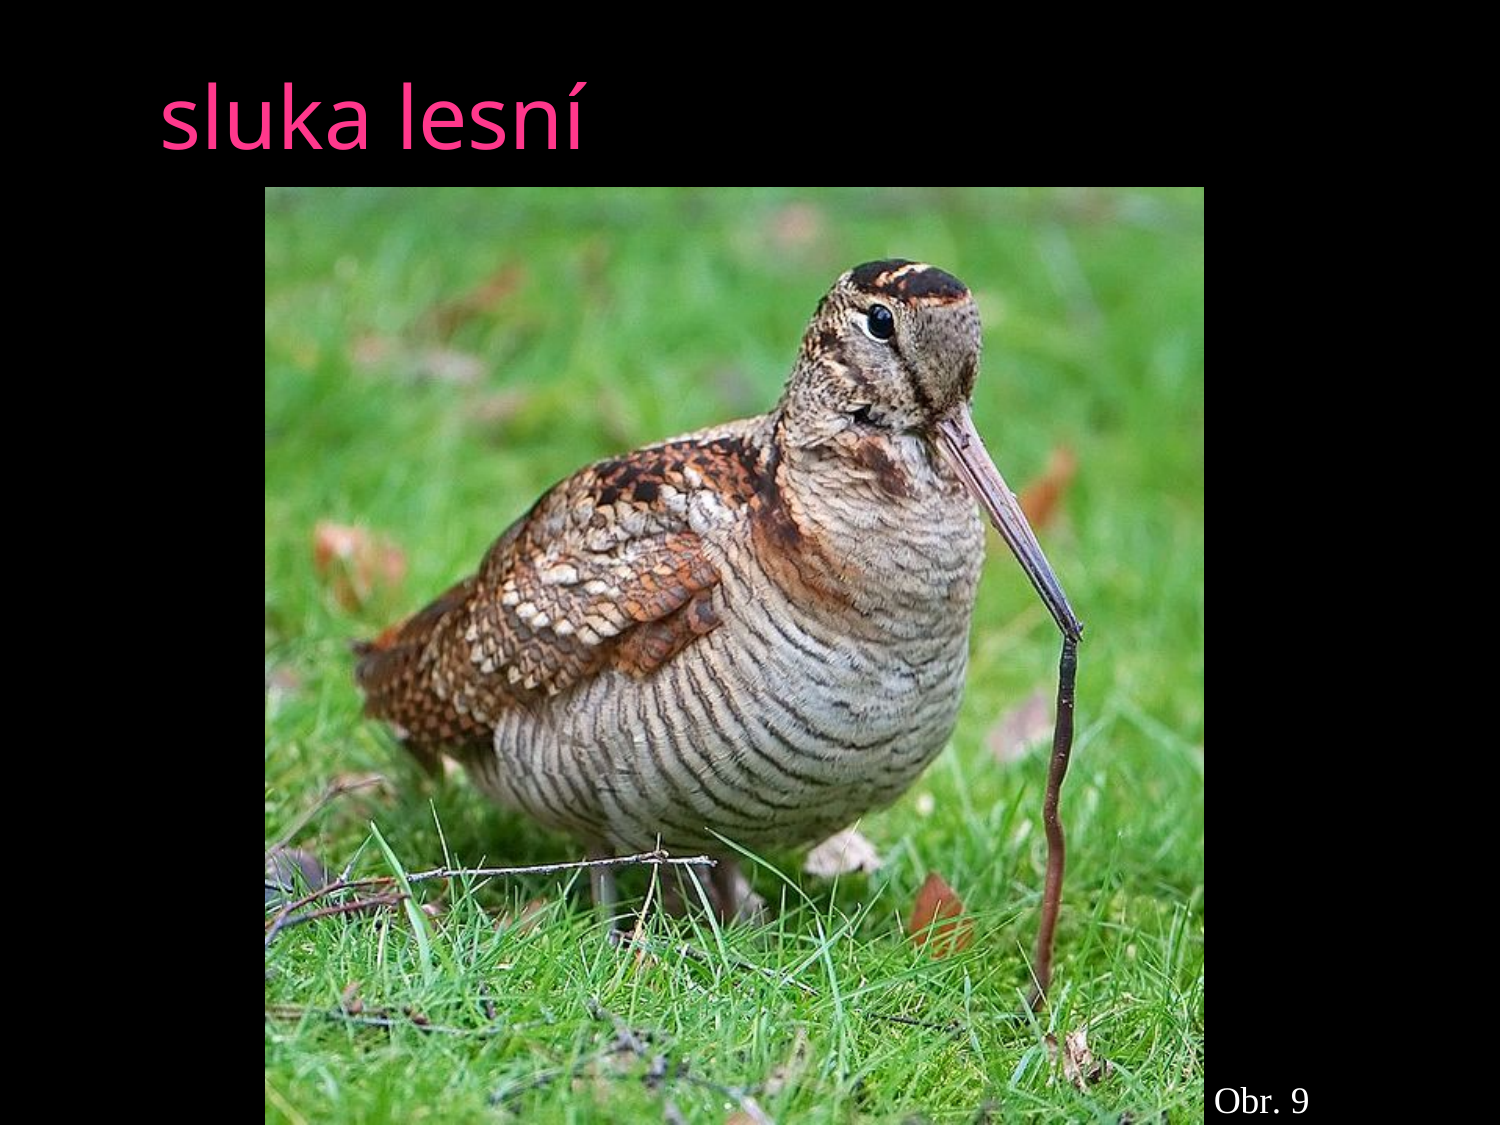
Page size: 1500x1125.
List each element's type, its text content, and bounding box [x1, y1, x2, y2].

text_box Obr. 9 [1198, 1068, 1353, 1125]
picture [265, 187, 1204, 1125]
title sluka lesní [64, 0, 1415, 230]
